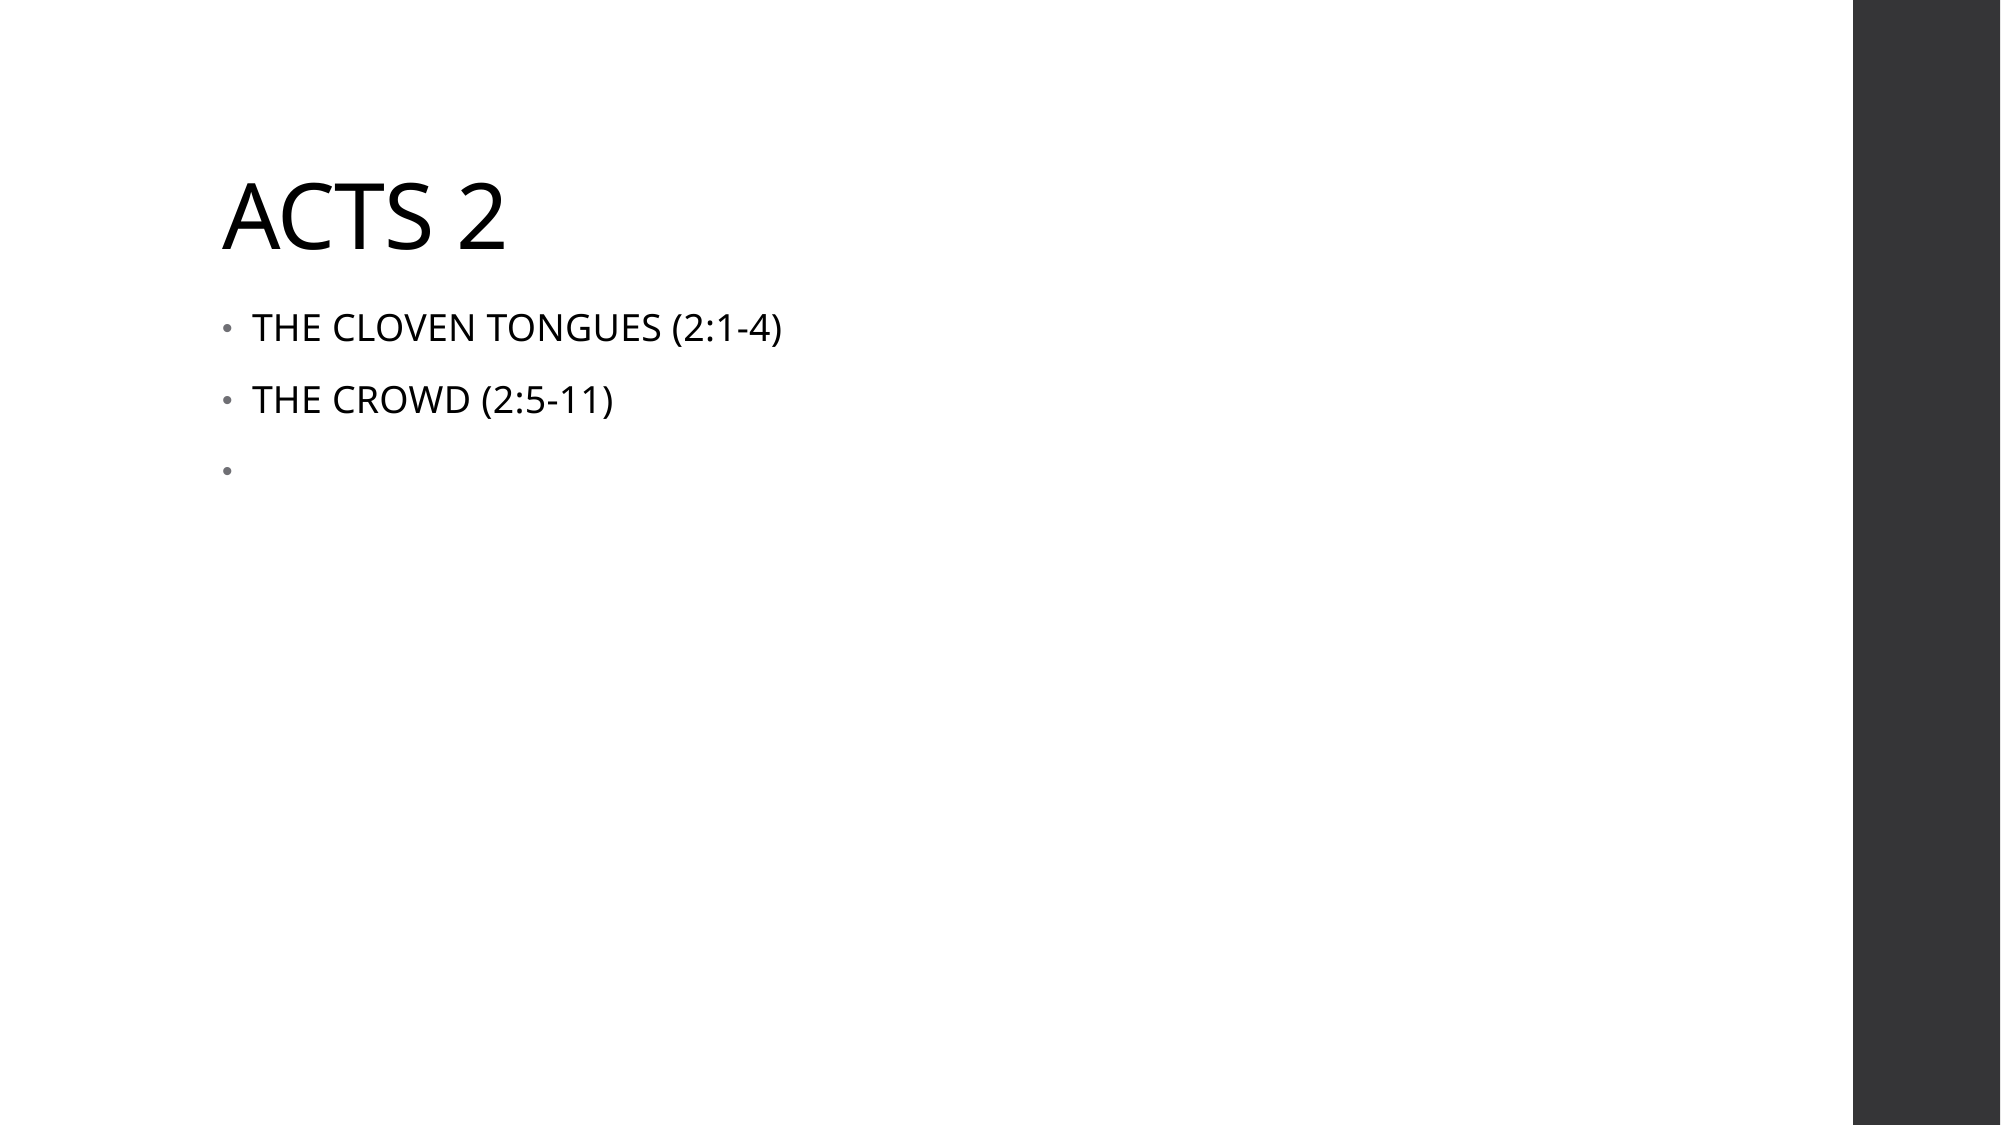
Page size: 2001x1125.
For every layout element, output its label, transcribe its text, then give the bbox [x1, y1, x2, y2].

list THE CLOVEN TONGUES (2:1-4) THE CROWD (2:5-11) [206, 299, 1617, 1014]
title ACTS 2 [206, 60, 1797, 278]
